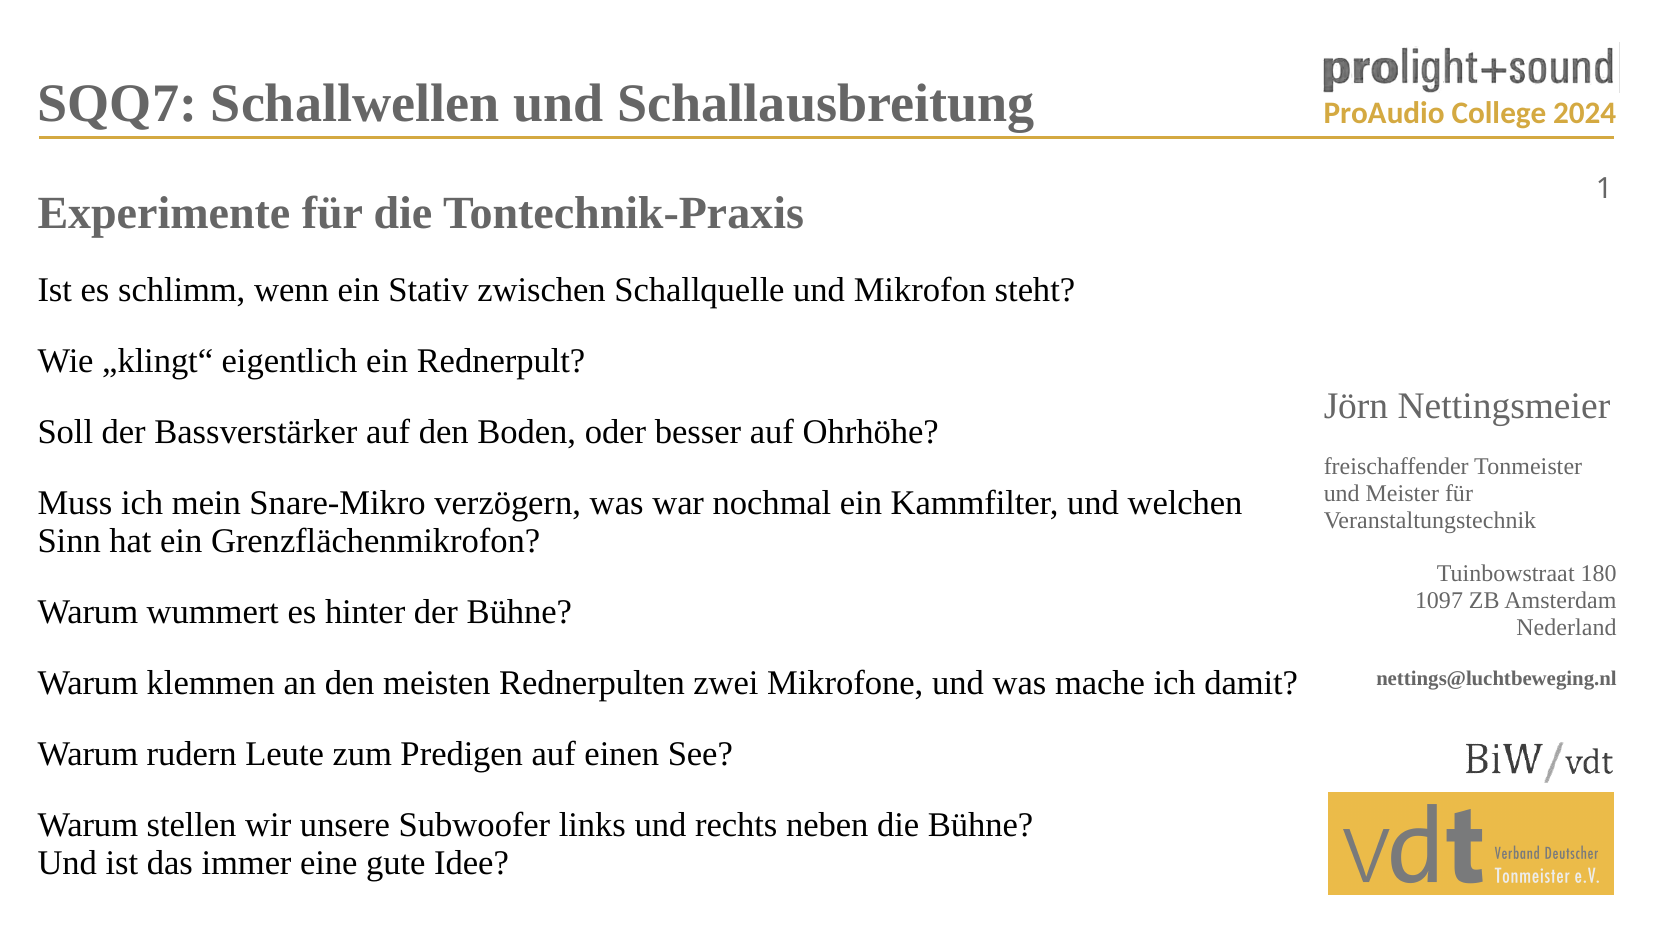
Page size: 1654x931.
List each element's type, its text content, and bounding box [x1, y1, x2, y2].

list Die zweite Quelle kann auch eine Reflexion sein. [1462, 738, 1619, 784]
picture [1318, 42, 1620, 93]
title SQQ7: Schallwellen und Schallausbreitung [37, 43, 1239, 164]
list Experimente für die Tontechnik-Praxis Ist es schlimm, wenn ein Stativ zwischen Schallquelle und Mikrofon steht? Wie „klingt“ eigentlich ein Rednerpult? Soll der Bassverstärker auf den Boden, oder besser auf Ohrhöhe? Muss ich mein Snare-Mikro verzögern, was war nochmal ein Kammfilter, und welchen Sinn hat ein Grenzflächenmikrofon? Warum wummert es hinter der Bühne? Warum klemmen an den meisten Rednerpulten zwei Mikrofone, und was mache ich damit? Warum rudern Leute zum Predigen auf einen See? Warum stellen wir unsere Subwoofer links und rechts neben die Bühne? Und ist das immer eine gute Idee? [37, 187, 1313, 892]
